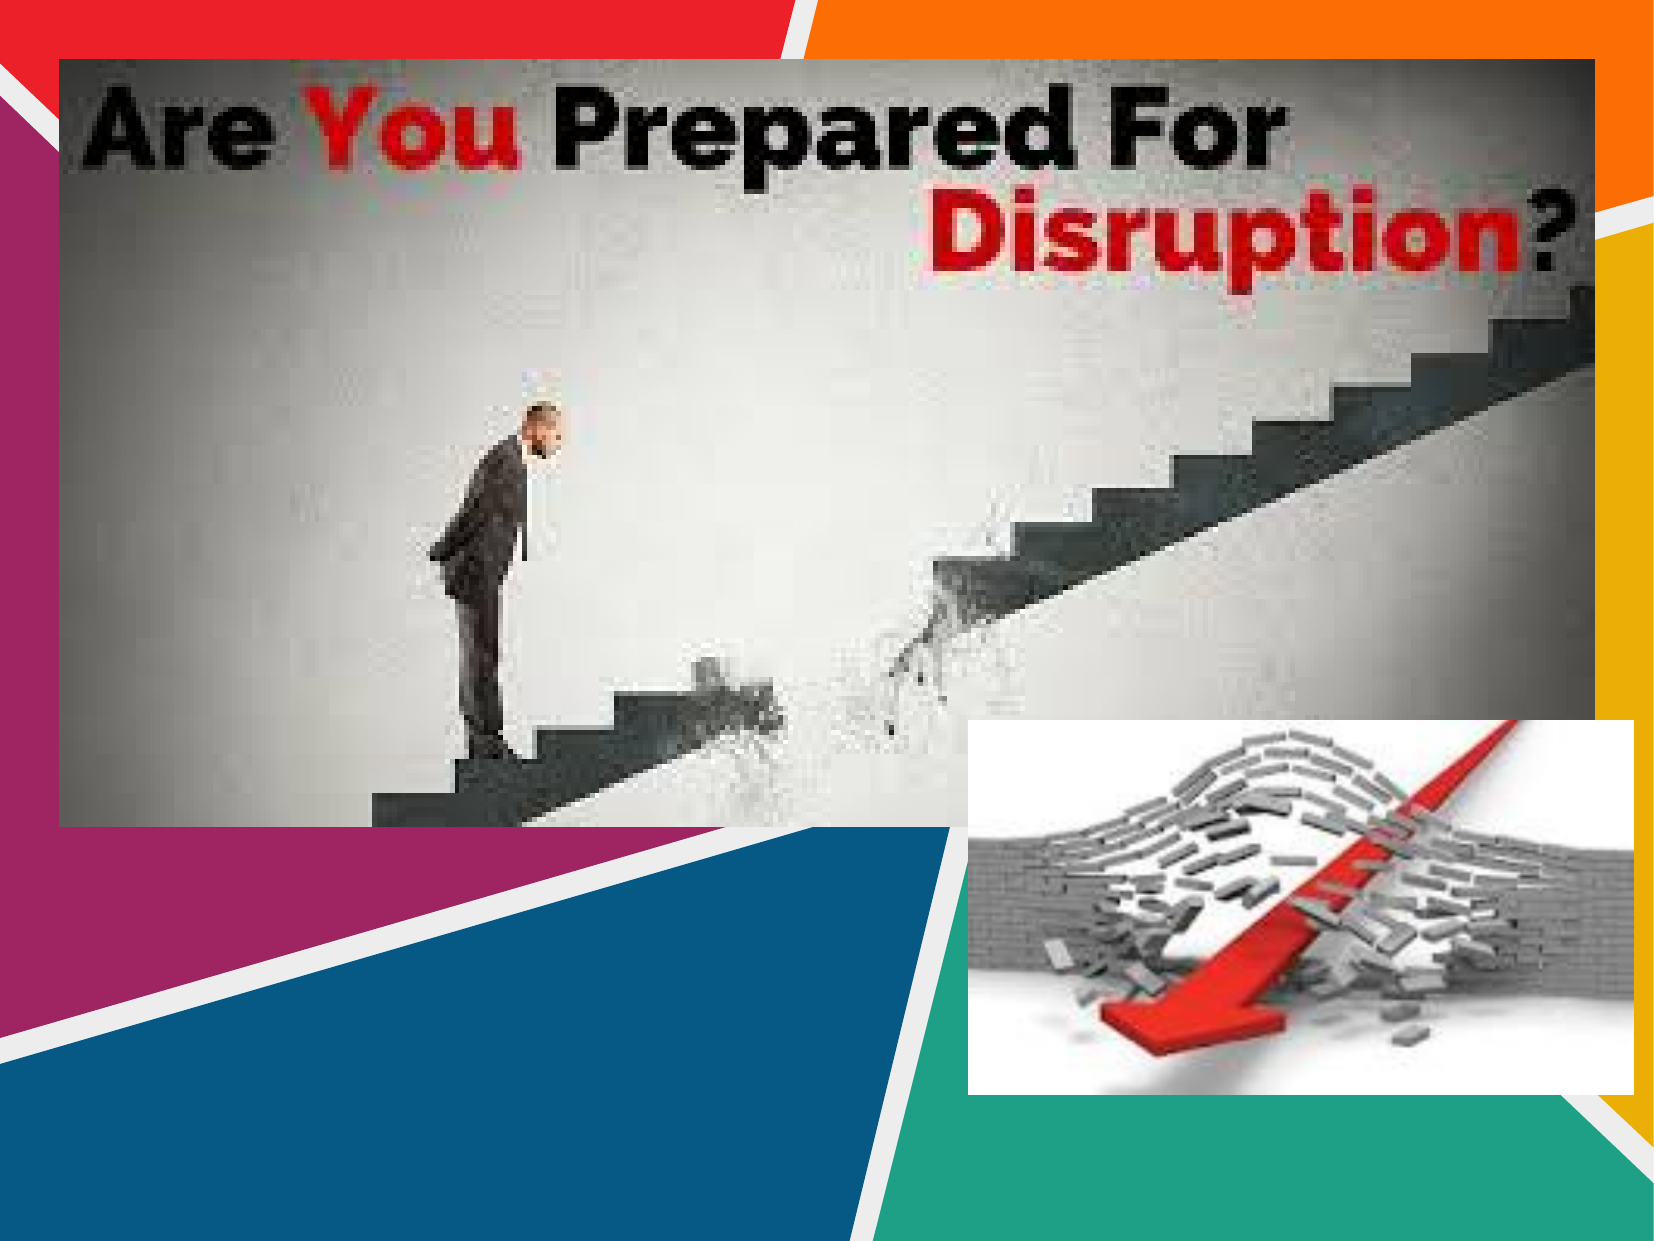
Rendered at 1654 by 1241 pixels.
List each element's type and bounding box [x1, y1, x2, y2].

picture [59, 59, 1634, 1095]
